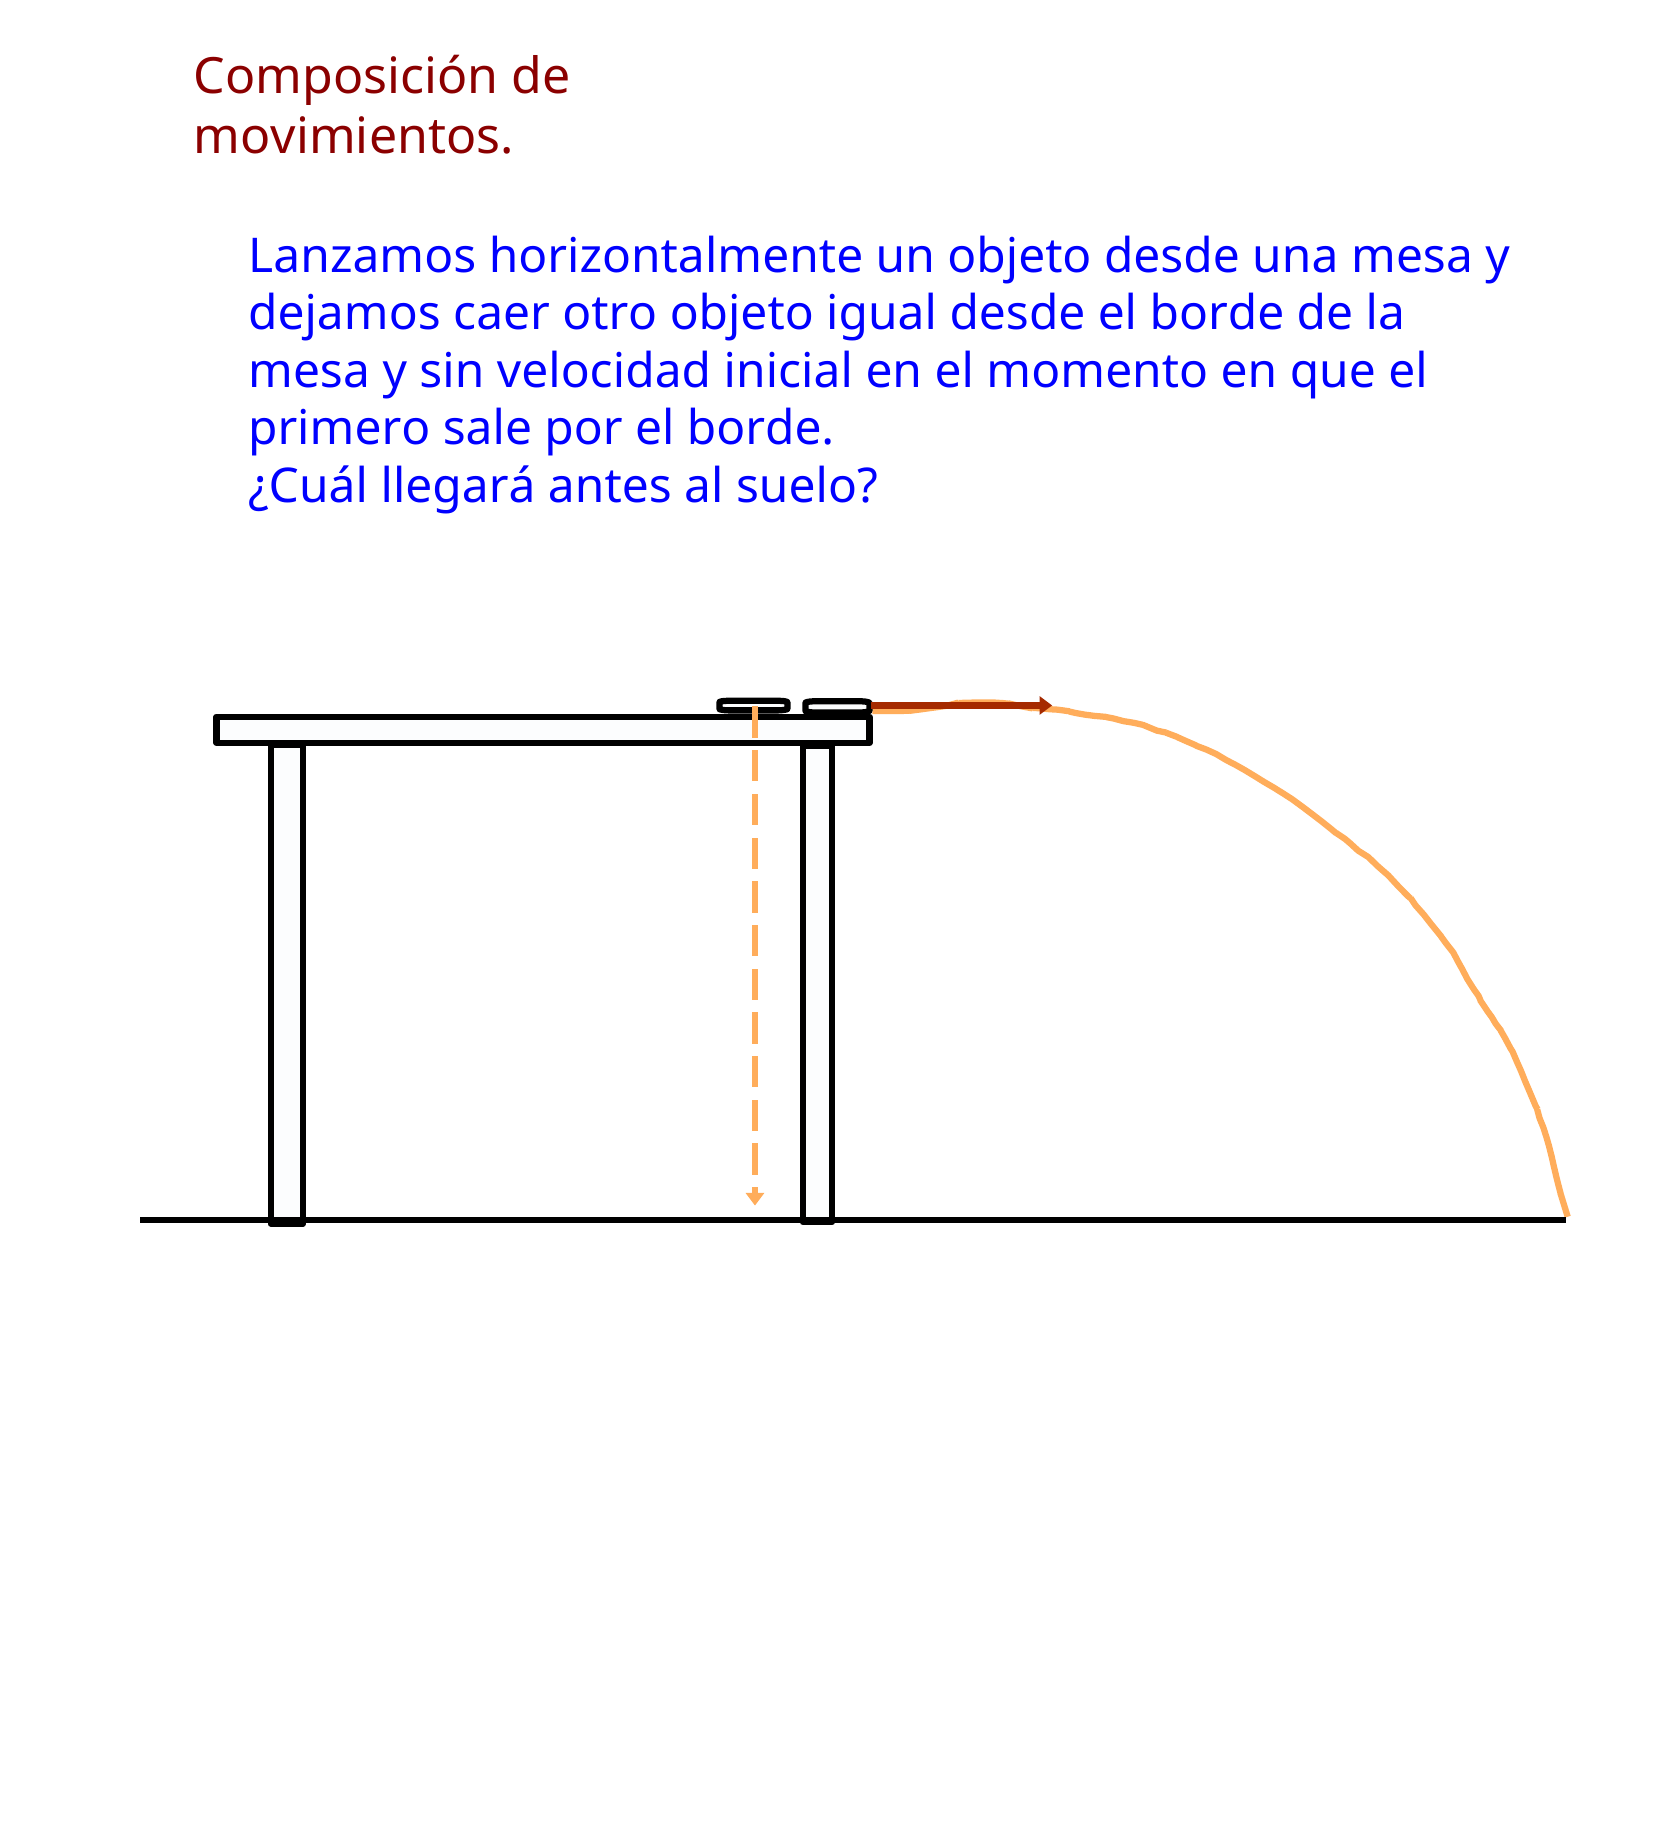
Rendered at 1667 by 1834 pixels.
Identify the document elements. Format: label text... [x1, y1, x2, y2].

text_box Lanzamos horizontalmente un objeto desde una mesa y dejamos caer otro objeto igual desde el borde de la mesa y sin velocidad inicial en el momento en que el primero sale por el borde. ¿Cuál llegará antes al suelo? [233, 216, 1530, 520]
text_box [719, 700, 788, 711]
text_box [805, 701, 870, 713]
text_box [217, 717, 869, 743]
text_box Composición de movimientos. [179, 35, 917, 171]
text_box [271, 745, 303, 1217]
text_box [803, 746, 832, 1217]
